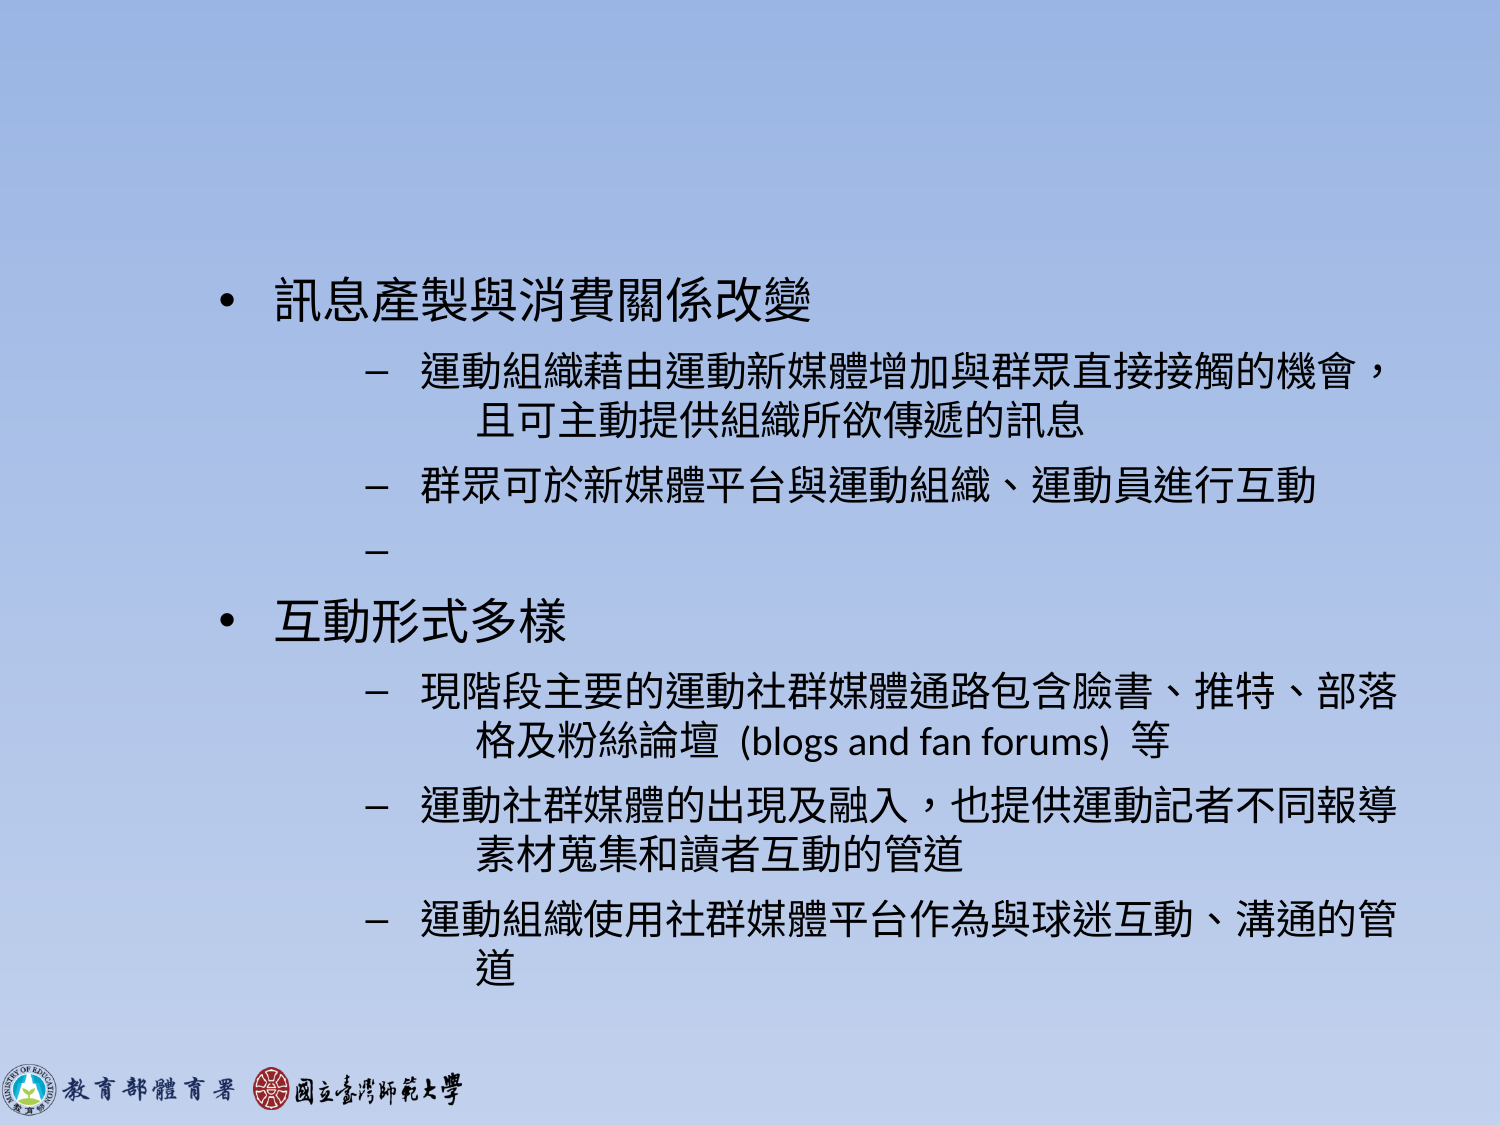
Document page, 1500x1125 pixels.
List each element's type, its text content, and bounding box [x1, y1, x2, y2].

list 訊息產製與消費關係改變 運動組織藉由運動新媒體增加與群眾直接接觸的機會，且可主動提供組織所欲傳遞的訊息 群眾可於新媒體平台與運動組織、運動員進行互動 互動形式多樣 現階段主要的運動社群媒體通路包含臉書、推特、部落格及粉絲論壇 (blogs and fan forums) 等 運動社群媒體的出現及融入，也提供運動記者不同報導素材蒐集和讀者互動的管道 運動組織使用社群媒體平台作為與球迷互動、溝通的管道 [75, 262, 1426, 1005]
